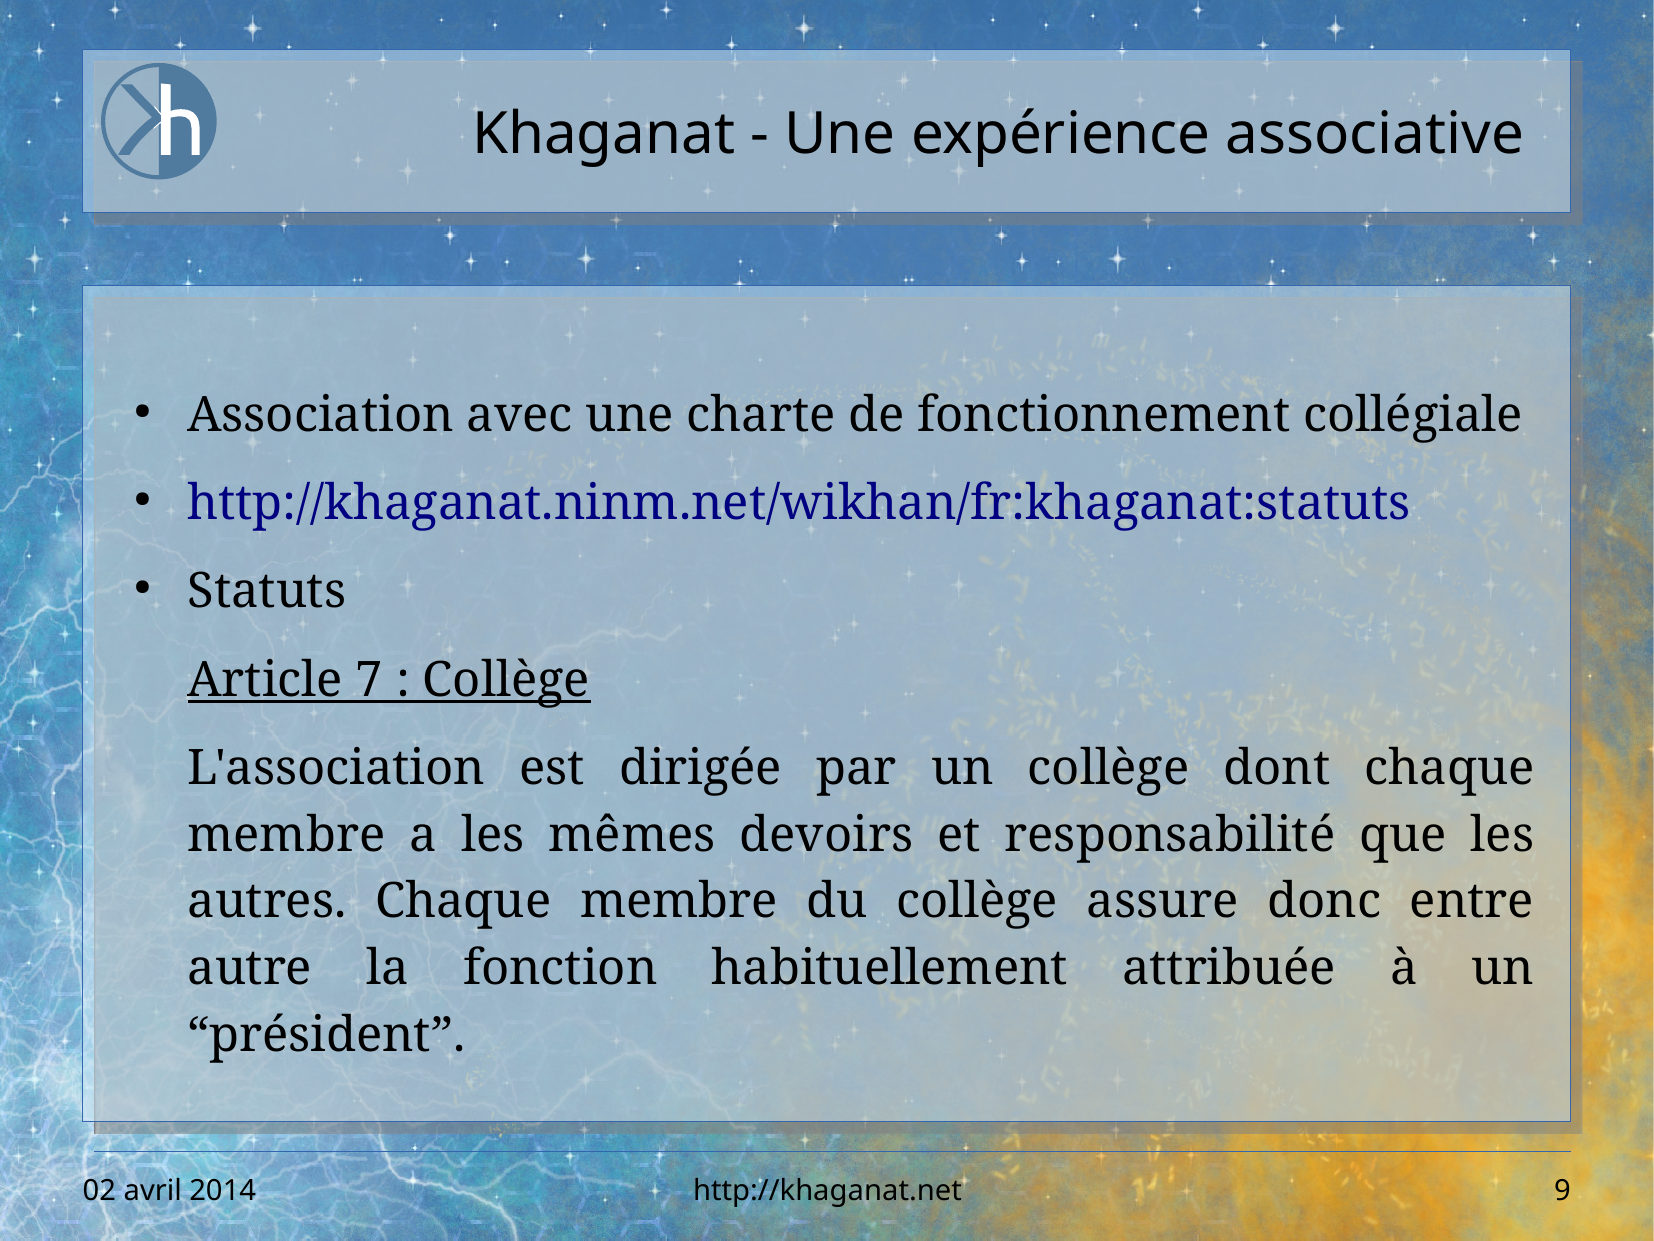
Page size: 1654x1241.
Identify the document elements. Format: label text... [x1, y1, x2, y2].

list Association avec une charte de fonctionnement collégiale http://khaganat.ninm.net/wikhan/fr:khaganat:statuts Statuts Article 7 : Collège L'association est dirigée par un collège dont chaque membre a les mêmes devoirs et responsabilité que les autres. Chaque membre du collège assure donc entre autre la fonction habituellement attribuée à un “président”. [118, 290, 1536, 1123]
picture [0, 0, 1654, 1241]
title Khaganat - Une expérience associative [425, 49, 1571, 213]
